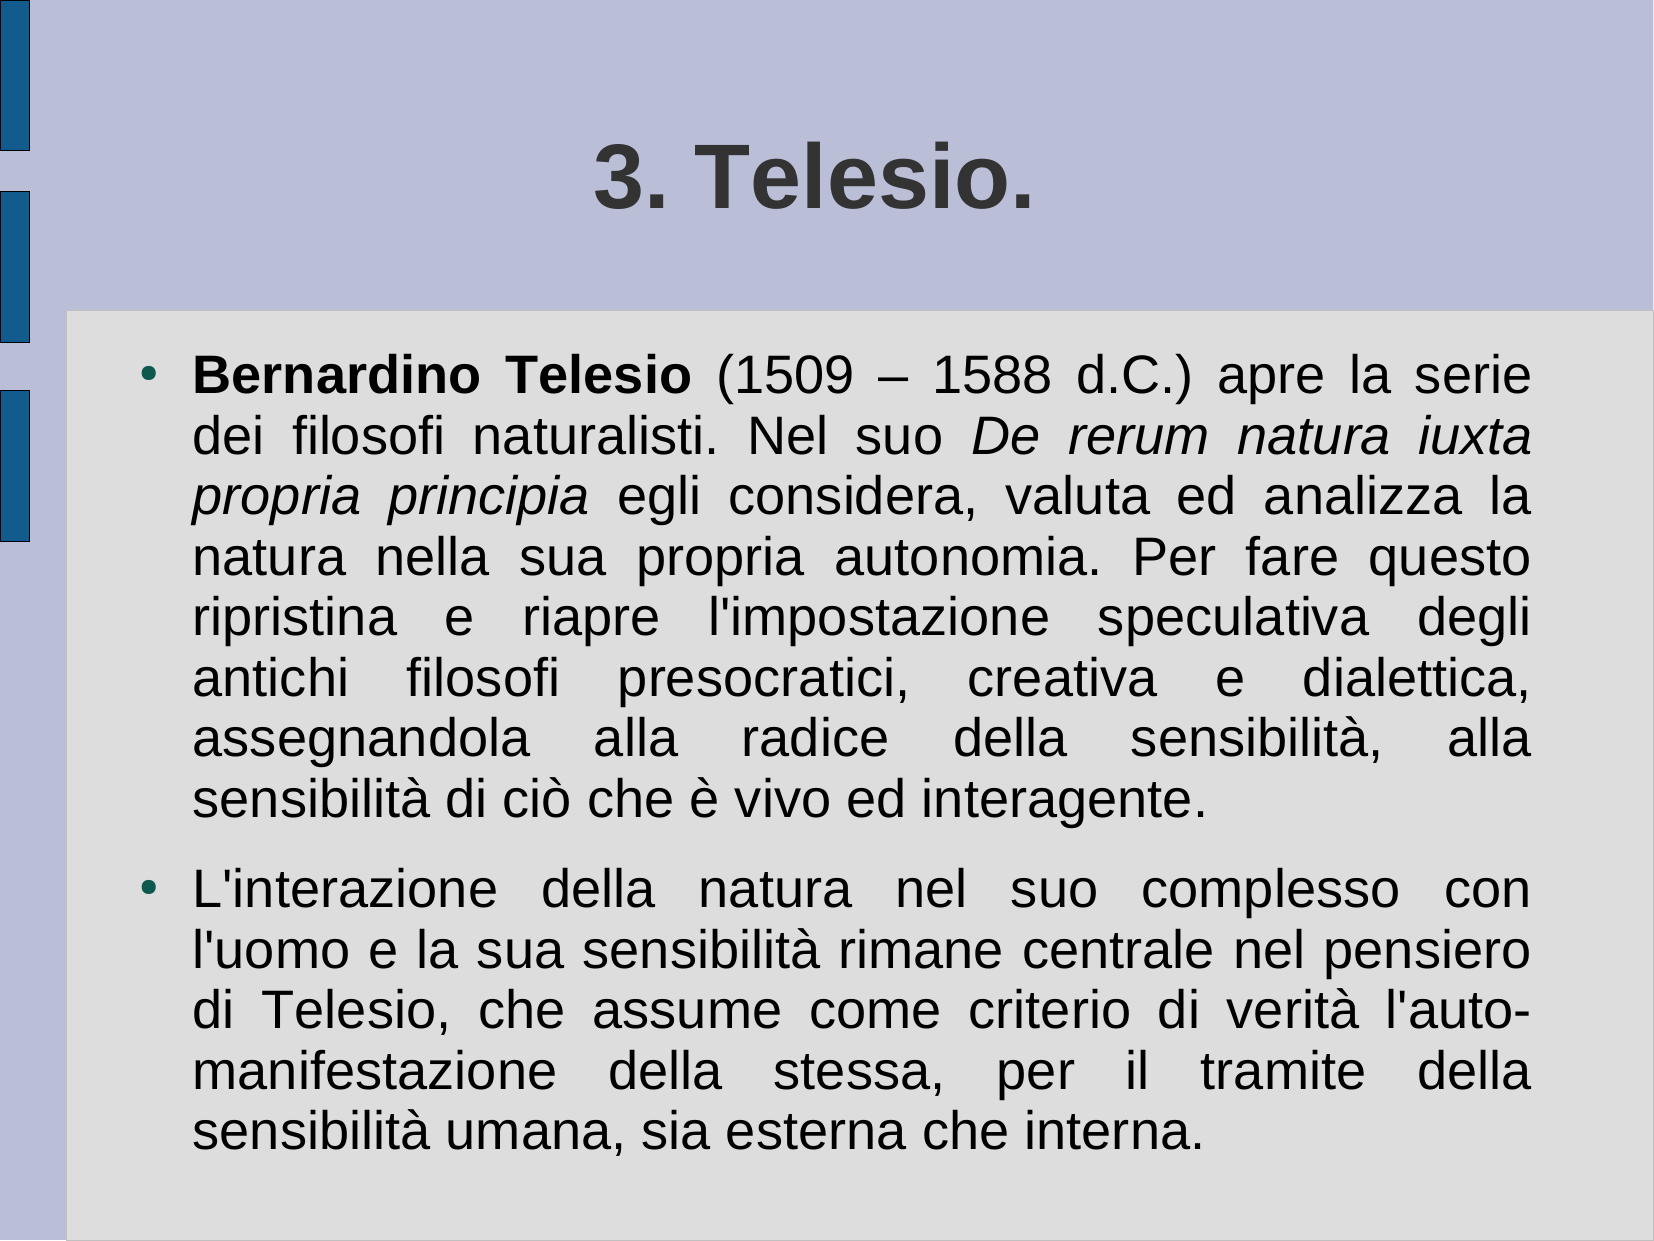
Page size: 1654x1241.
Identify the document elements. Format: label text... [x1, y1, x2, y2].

title 3. Telesio. [121, 73, 1534, 281]
list Bernardino Telesio (1509 – 1588 d.C.) apre la serie dei filosofi naturalisti. Nel suo De rerum natura iuxta propria principia egli considera, valuta ed analizza la natura nella sua propria autonomia. Per fare questo ripristina e riapre l'impostazione speculativa degli antichi filosofi presocratici, creativa e dialettica, assegnandola alla radice della sensibilità, alla sensibilità di ciò che è vivo ed interagente. L'interazione della natura nel suo complesso con l'uomo e la sua sensibilità rimane centrale nel pensiero di Telesio, che assume come criterio di verità l'auto-manifestazione della stessa, per il tramite della sensibilità umana, sia esterna che interna. [121, 344, 1534, 1163]
